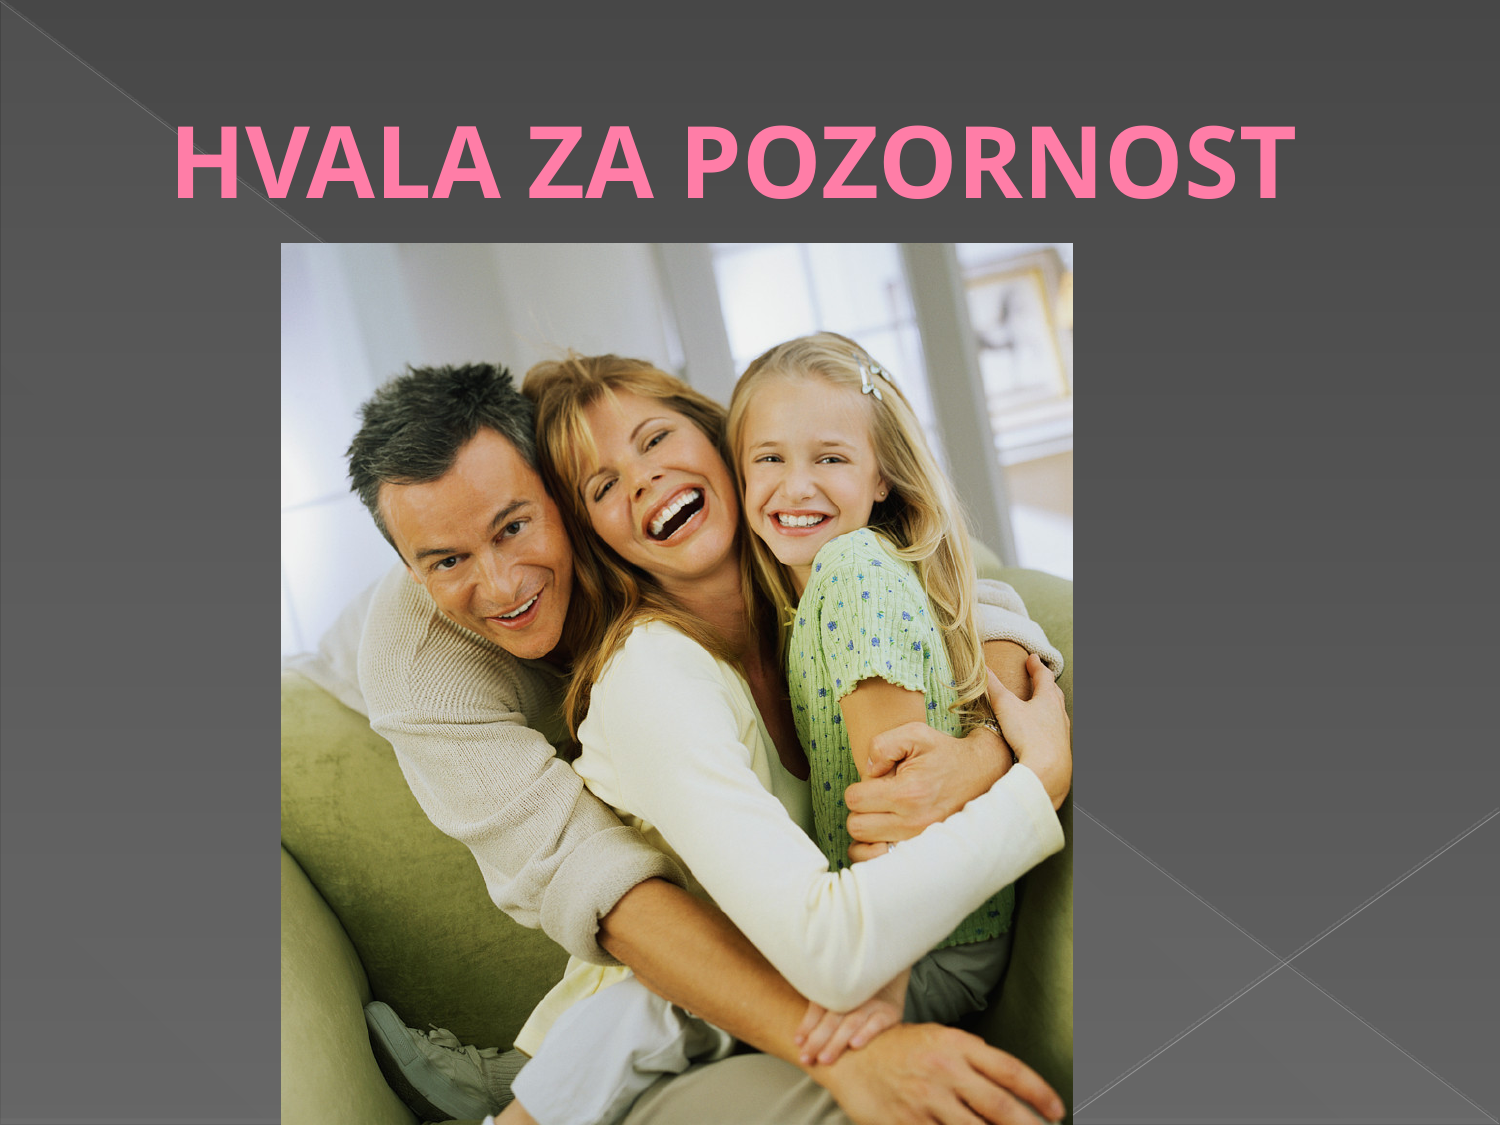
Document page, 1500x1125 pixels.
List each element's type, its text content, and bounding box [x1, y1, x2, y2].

picture [281, 243, 1073, 1125]
title HVALA ZA POZORNOST [75, 43, 1425, 274]
